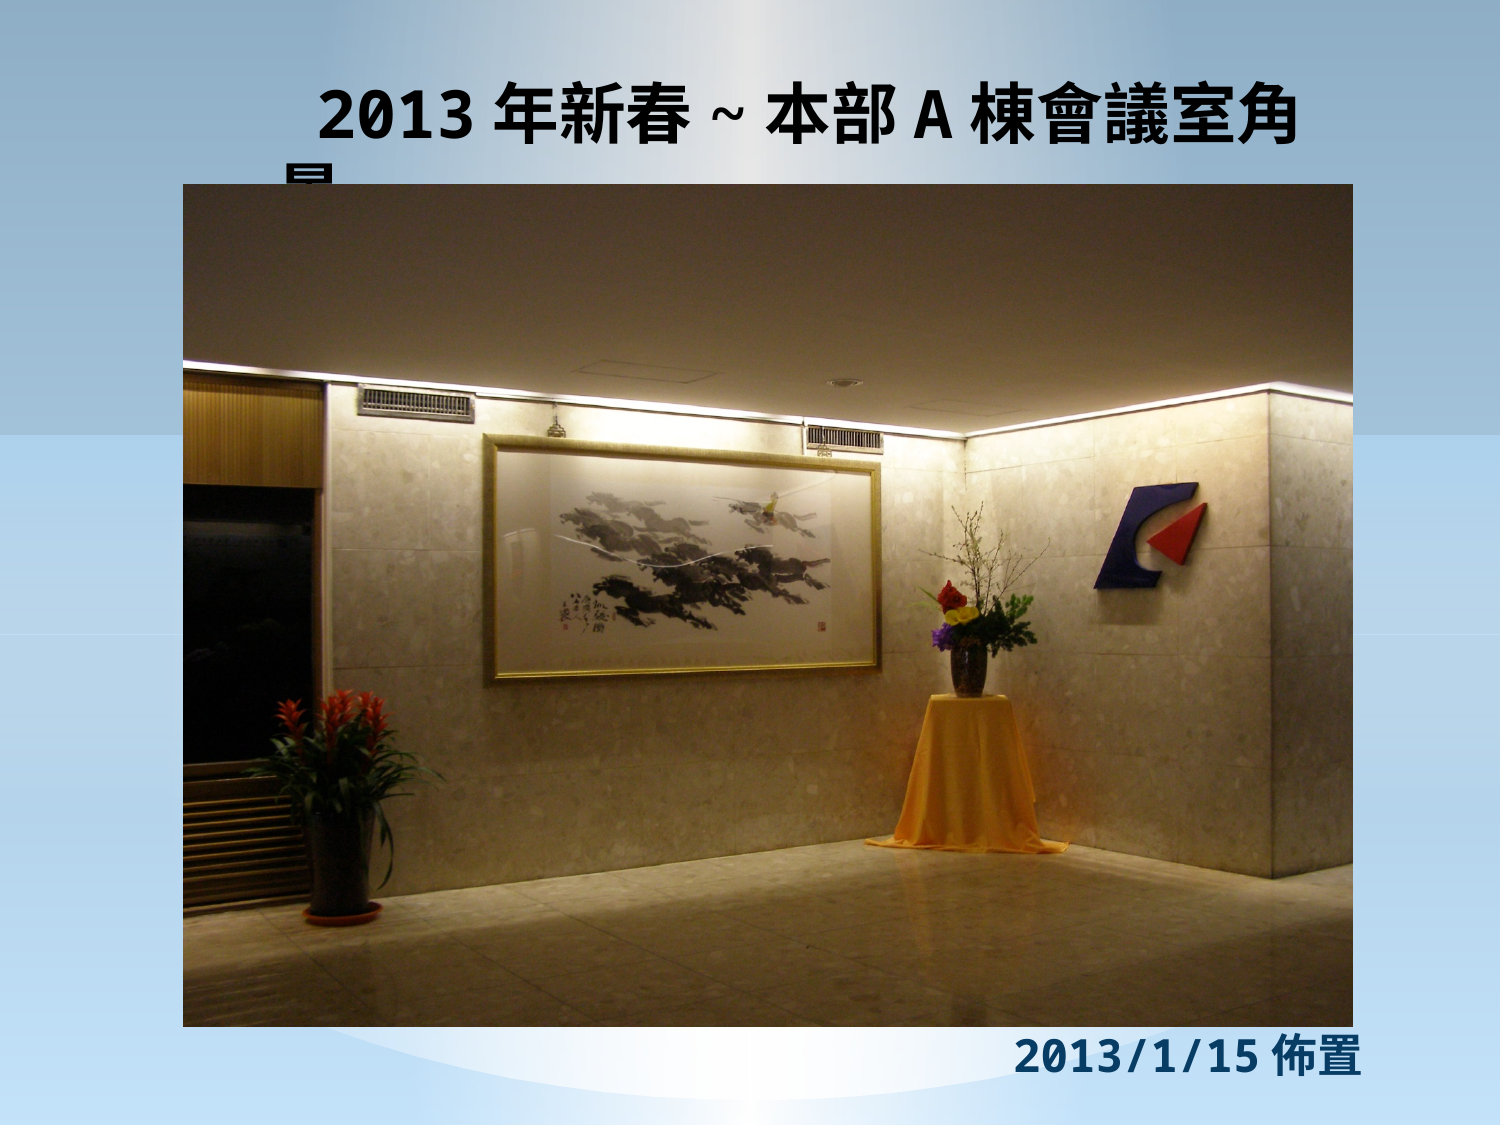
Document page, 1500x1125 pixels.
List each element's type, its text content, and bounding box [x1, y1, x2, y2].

subtitle 2013/1/15佈置 [998, 1019, 1412, 1125]
picture [183, 184, 1353, 1027]
text_box 2013年新春~本部A棟會議室角景 [261, 64, 1349, 184]
